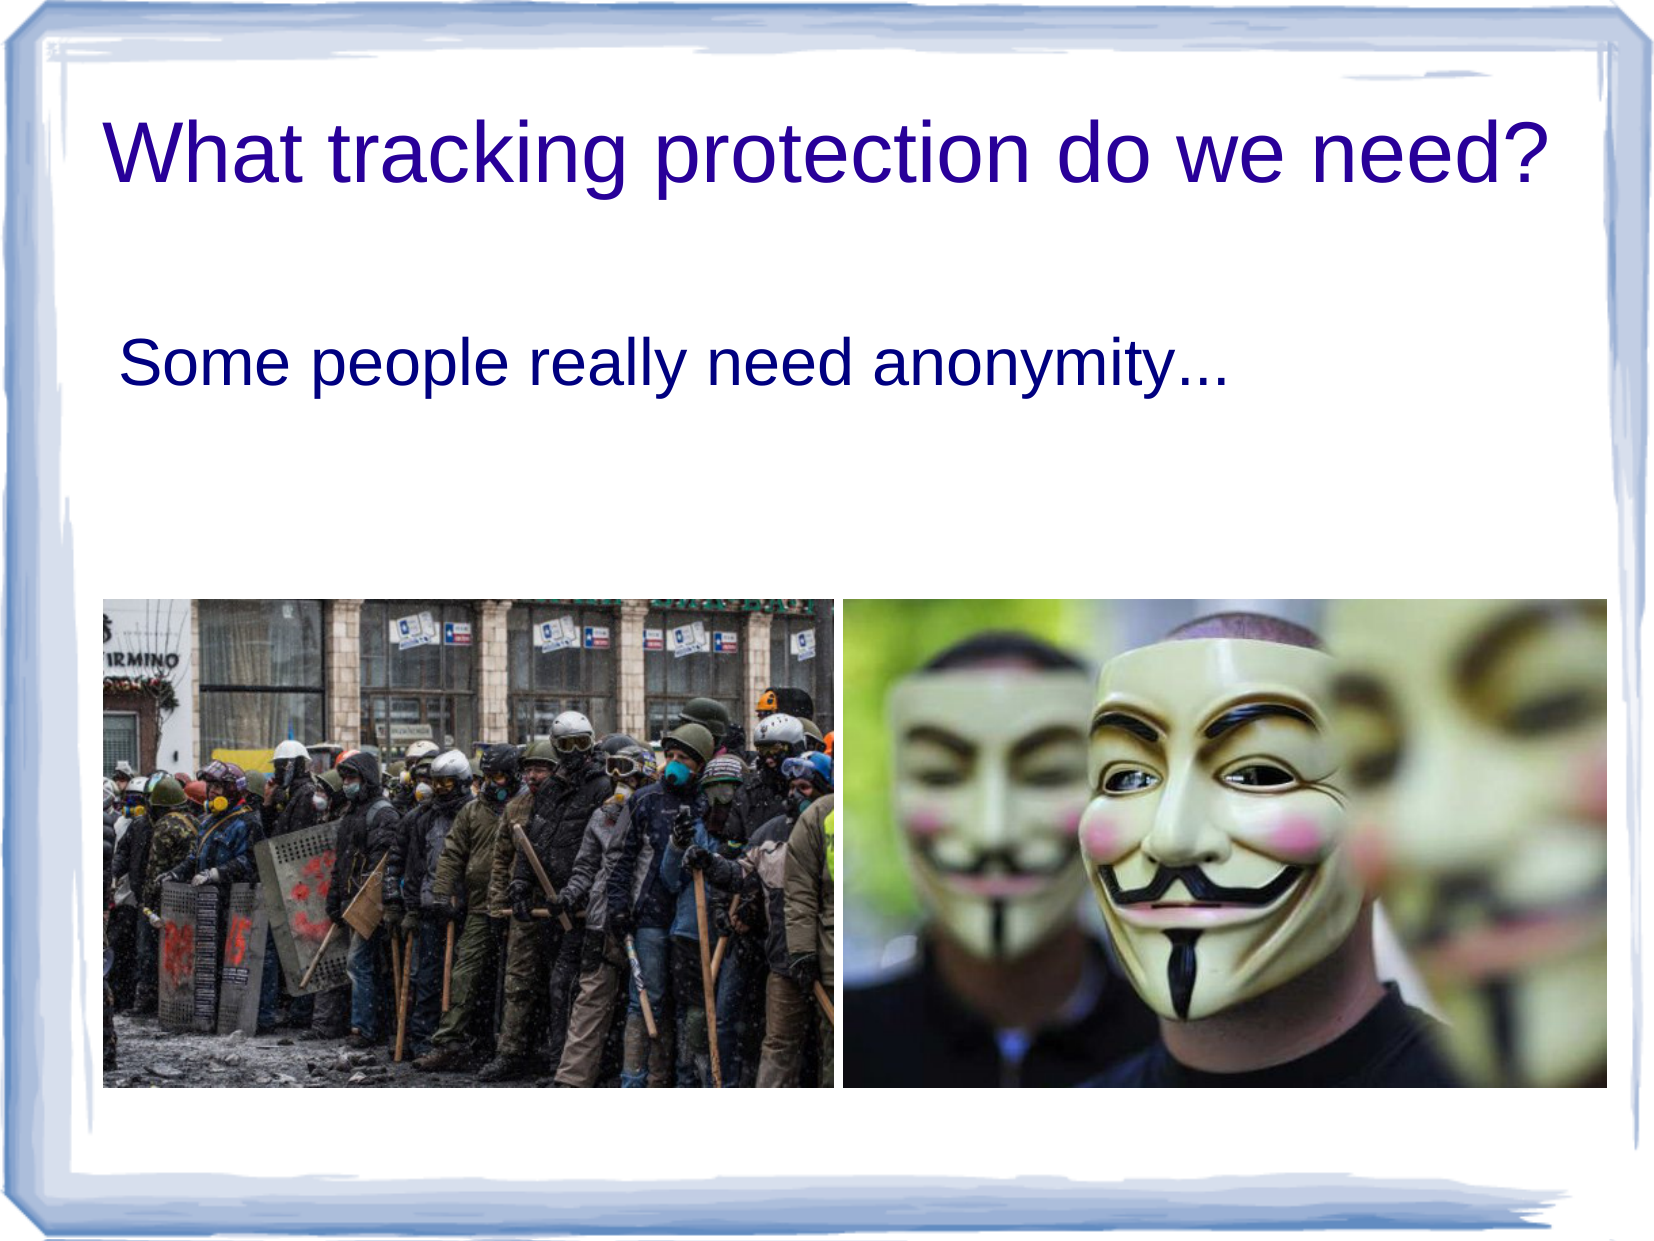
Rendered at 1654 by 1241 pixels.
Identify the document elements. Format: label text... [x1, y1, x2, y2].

list Some people really need anonymity... [118, 324, 1571, 413]
picture [0, 0, 1654, 1241]
title What tracking protection do we need? [82, 49, 1571, 257]
